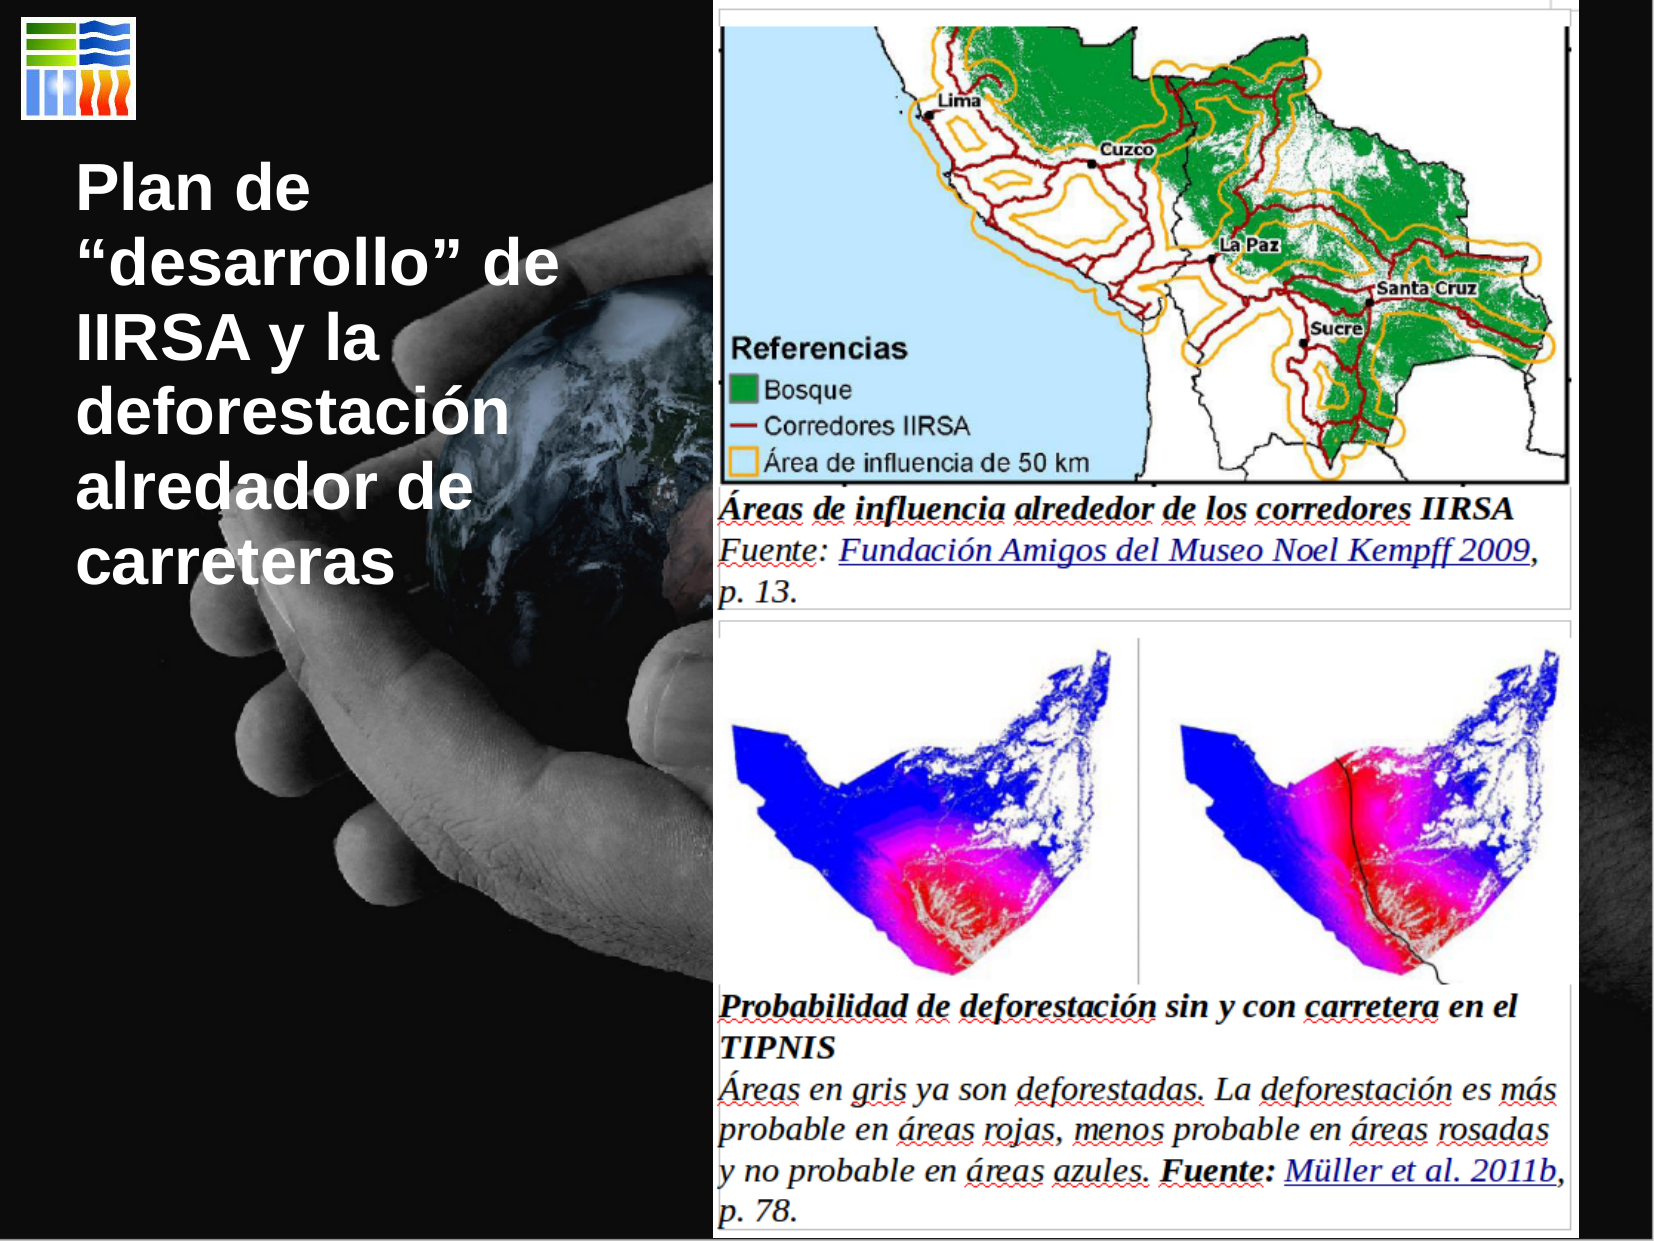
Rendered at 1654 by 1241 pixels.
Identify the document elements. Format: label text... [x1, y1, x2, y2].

title Plan de “desarrollo” de IIRSA y la deforestación alredador de carreteras [75, 150, 646, 599]
picture [0, 0, 1654, 1241]
